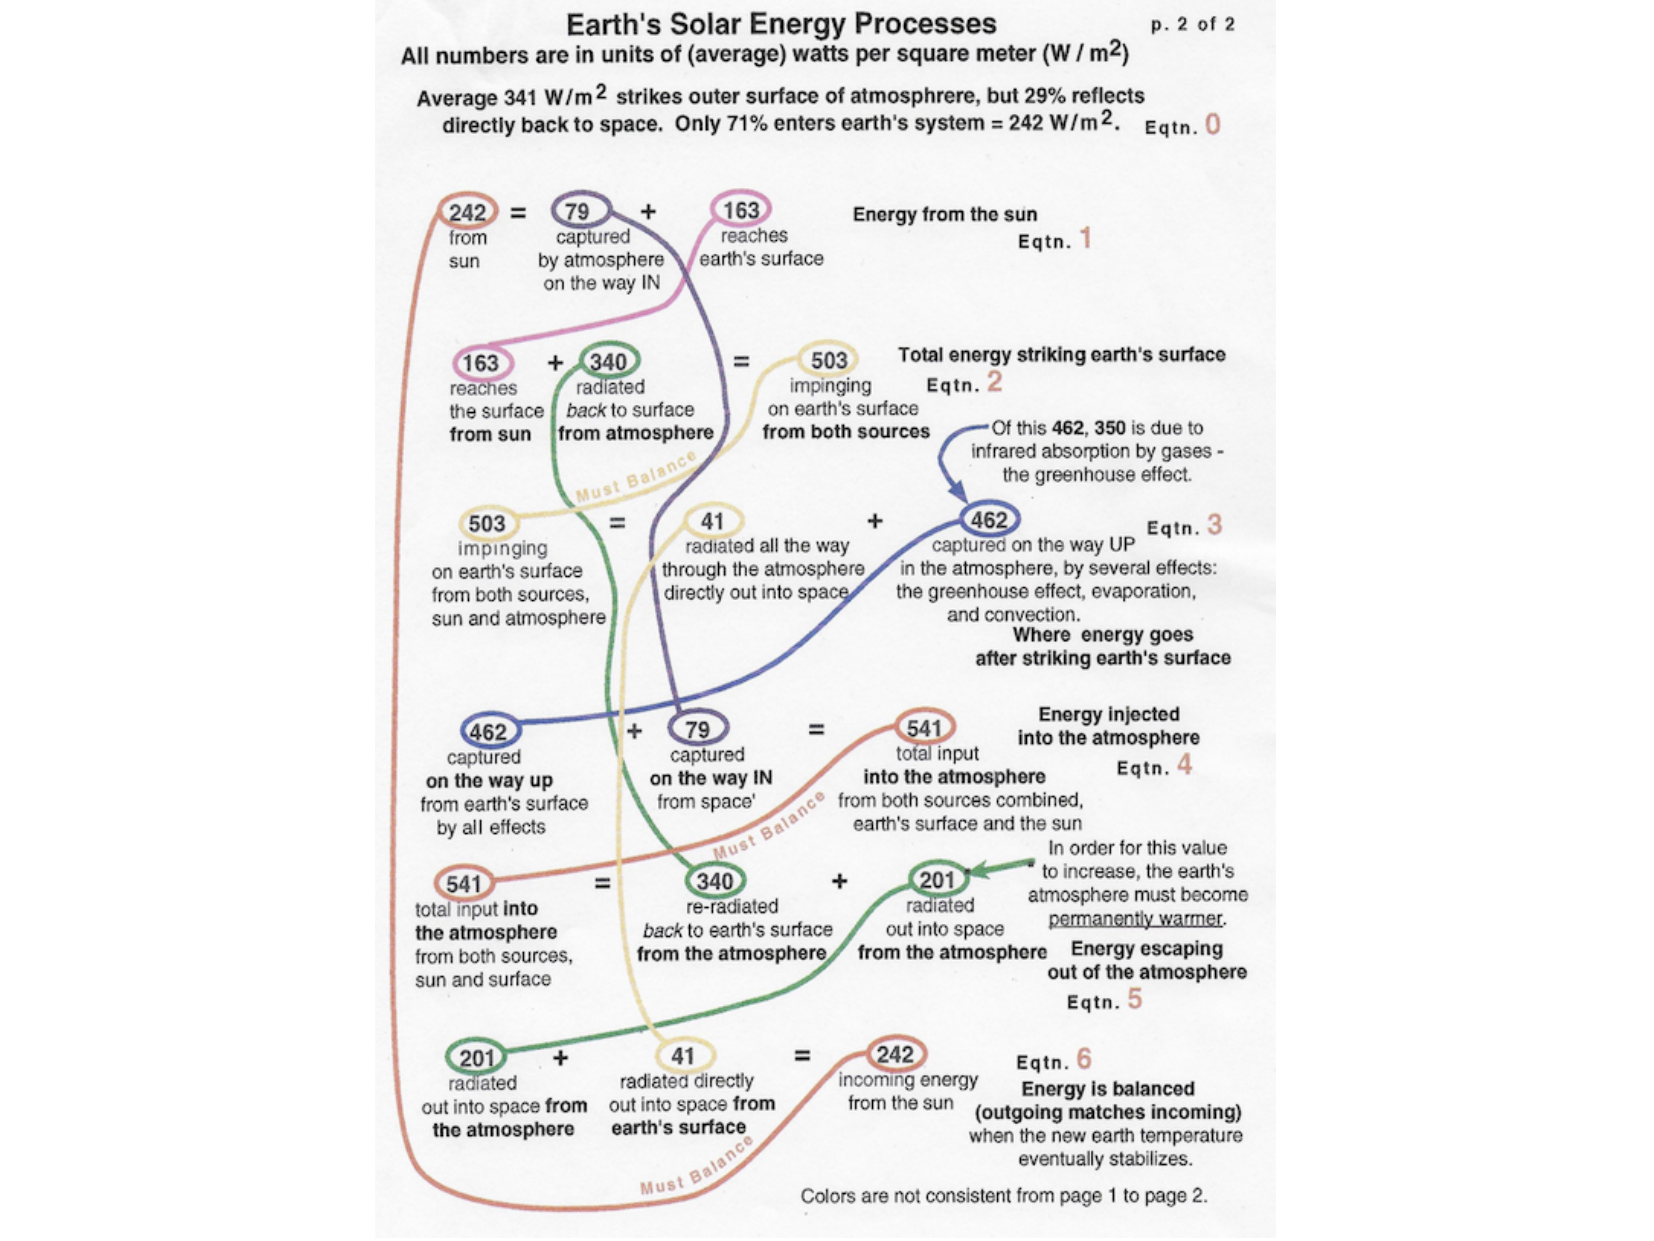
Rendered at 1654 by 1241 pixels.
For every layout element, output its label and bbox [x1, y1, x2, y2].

picture [375, 0, 1276, 1238]
